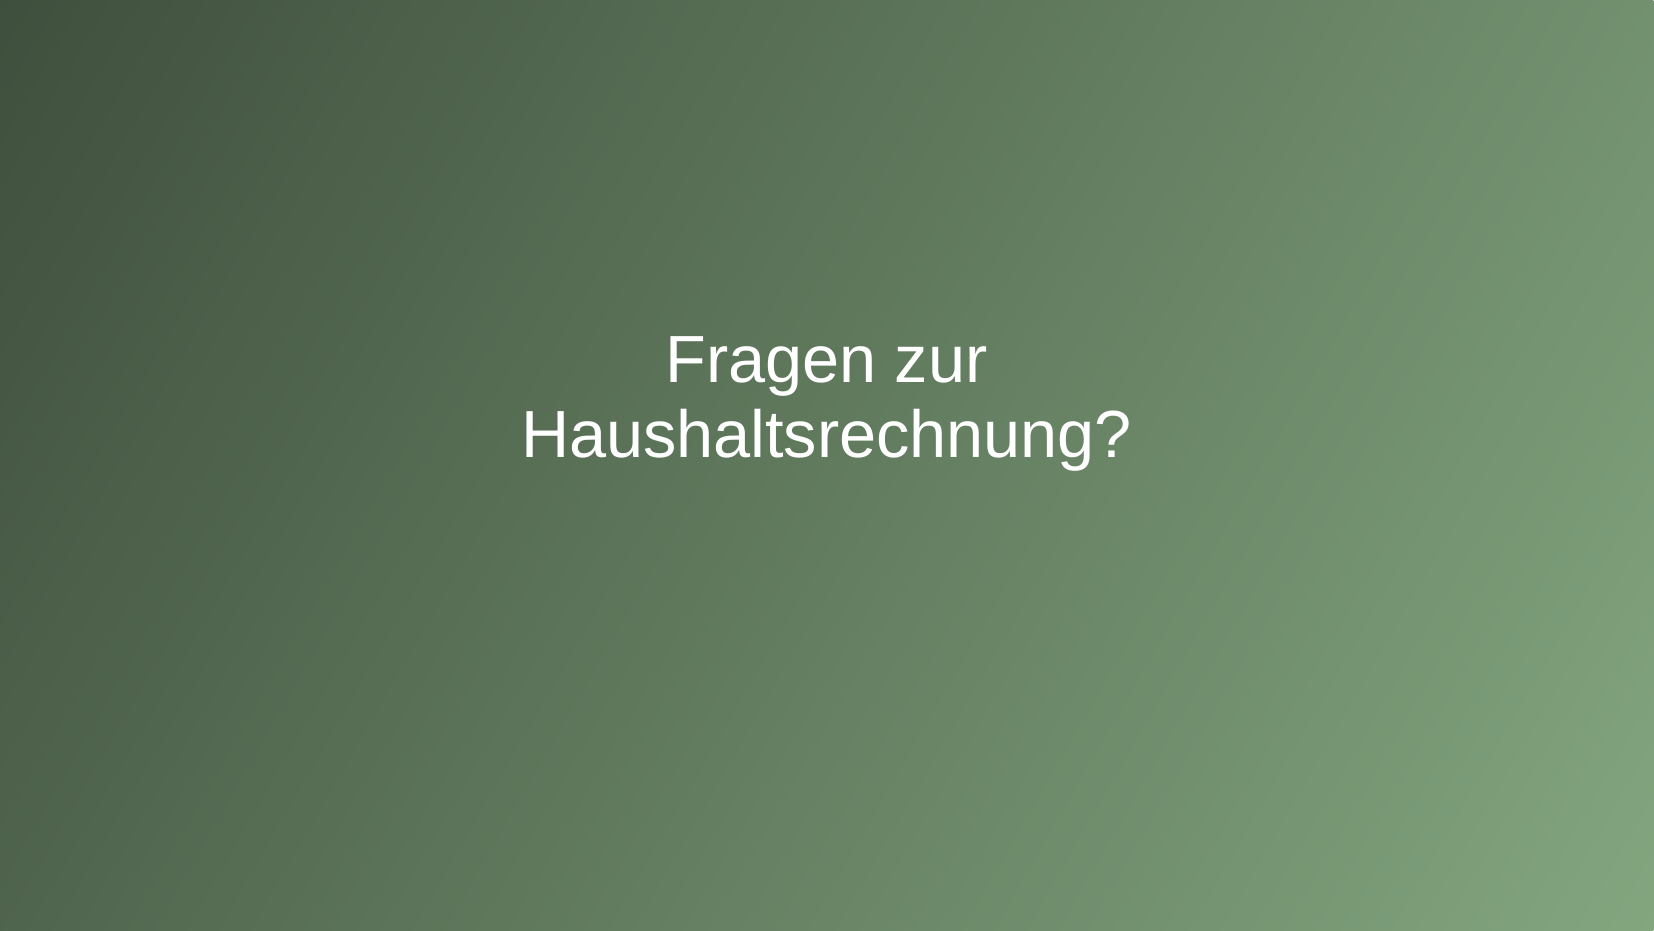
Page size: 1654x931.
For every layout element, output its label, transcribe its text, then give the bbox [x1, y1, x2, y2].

subtitle Fragen zur Haushaltsrechnung? [82, 37, 1571, 757]
